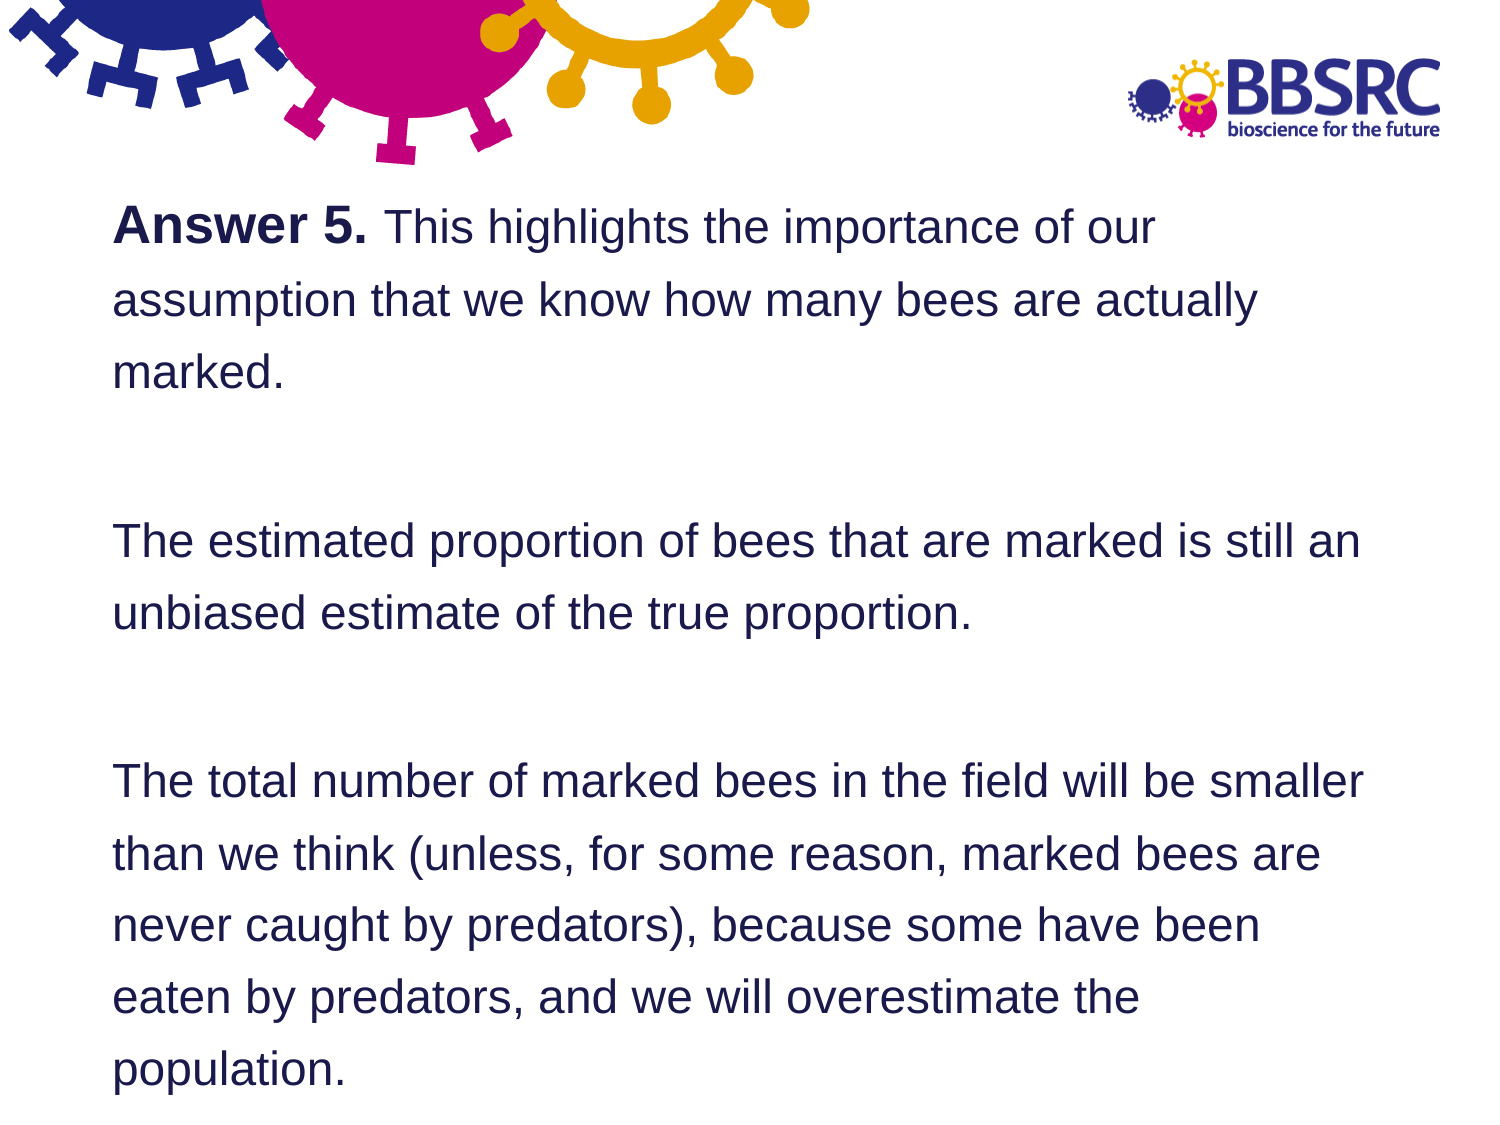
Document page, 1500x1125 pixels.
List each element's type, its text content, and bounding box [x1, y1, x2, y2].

list Answer 5. This highlights the importance of our assumption that we know how many bees are actually marked. The estimated proportion of bees that are marked is still an unbiased estimate of the true proportion. The total number of marked bees in the field will be smaller than we think (unless, for some reason, marked bees are never caught by predators), because some have been eaten by predators, and we will overestimate the population. [112, 172, 1377, 1106]
